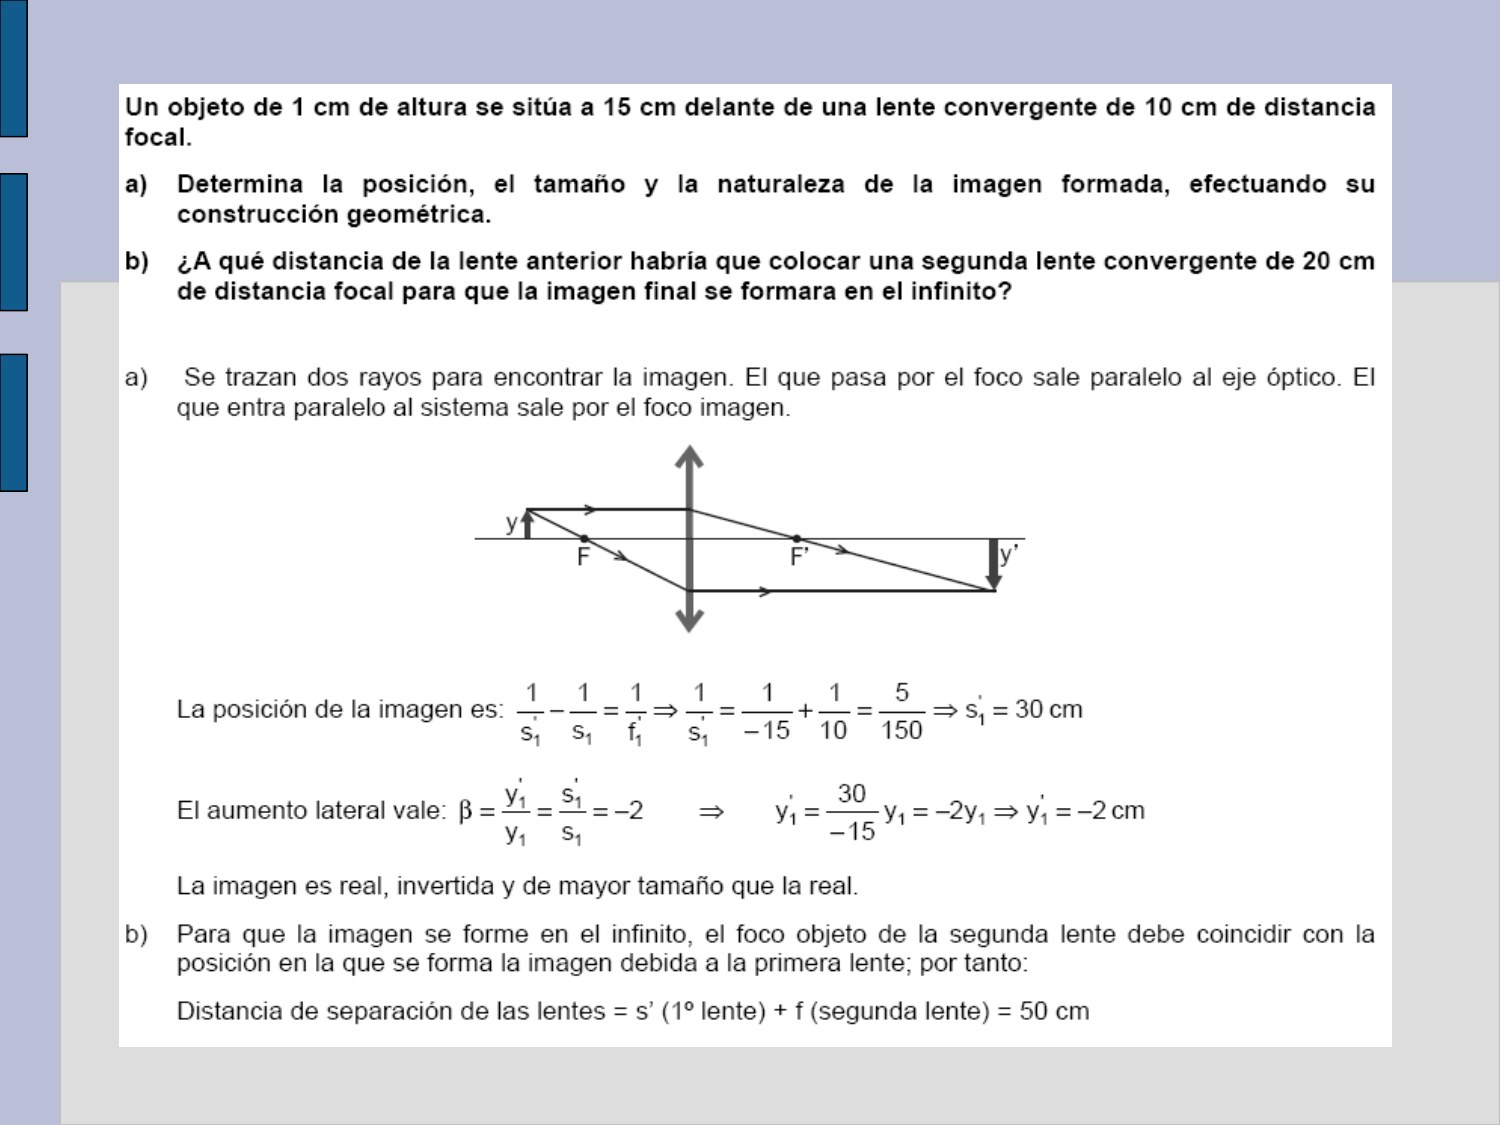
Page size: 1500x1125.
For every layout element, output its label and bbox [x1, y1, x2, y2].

picture [119, 84, 1392, 1047]
